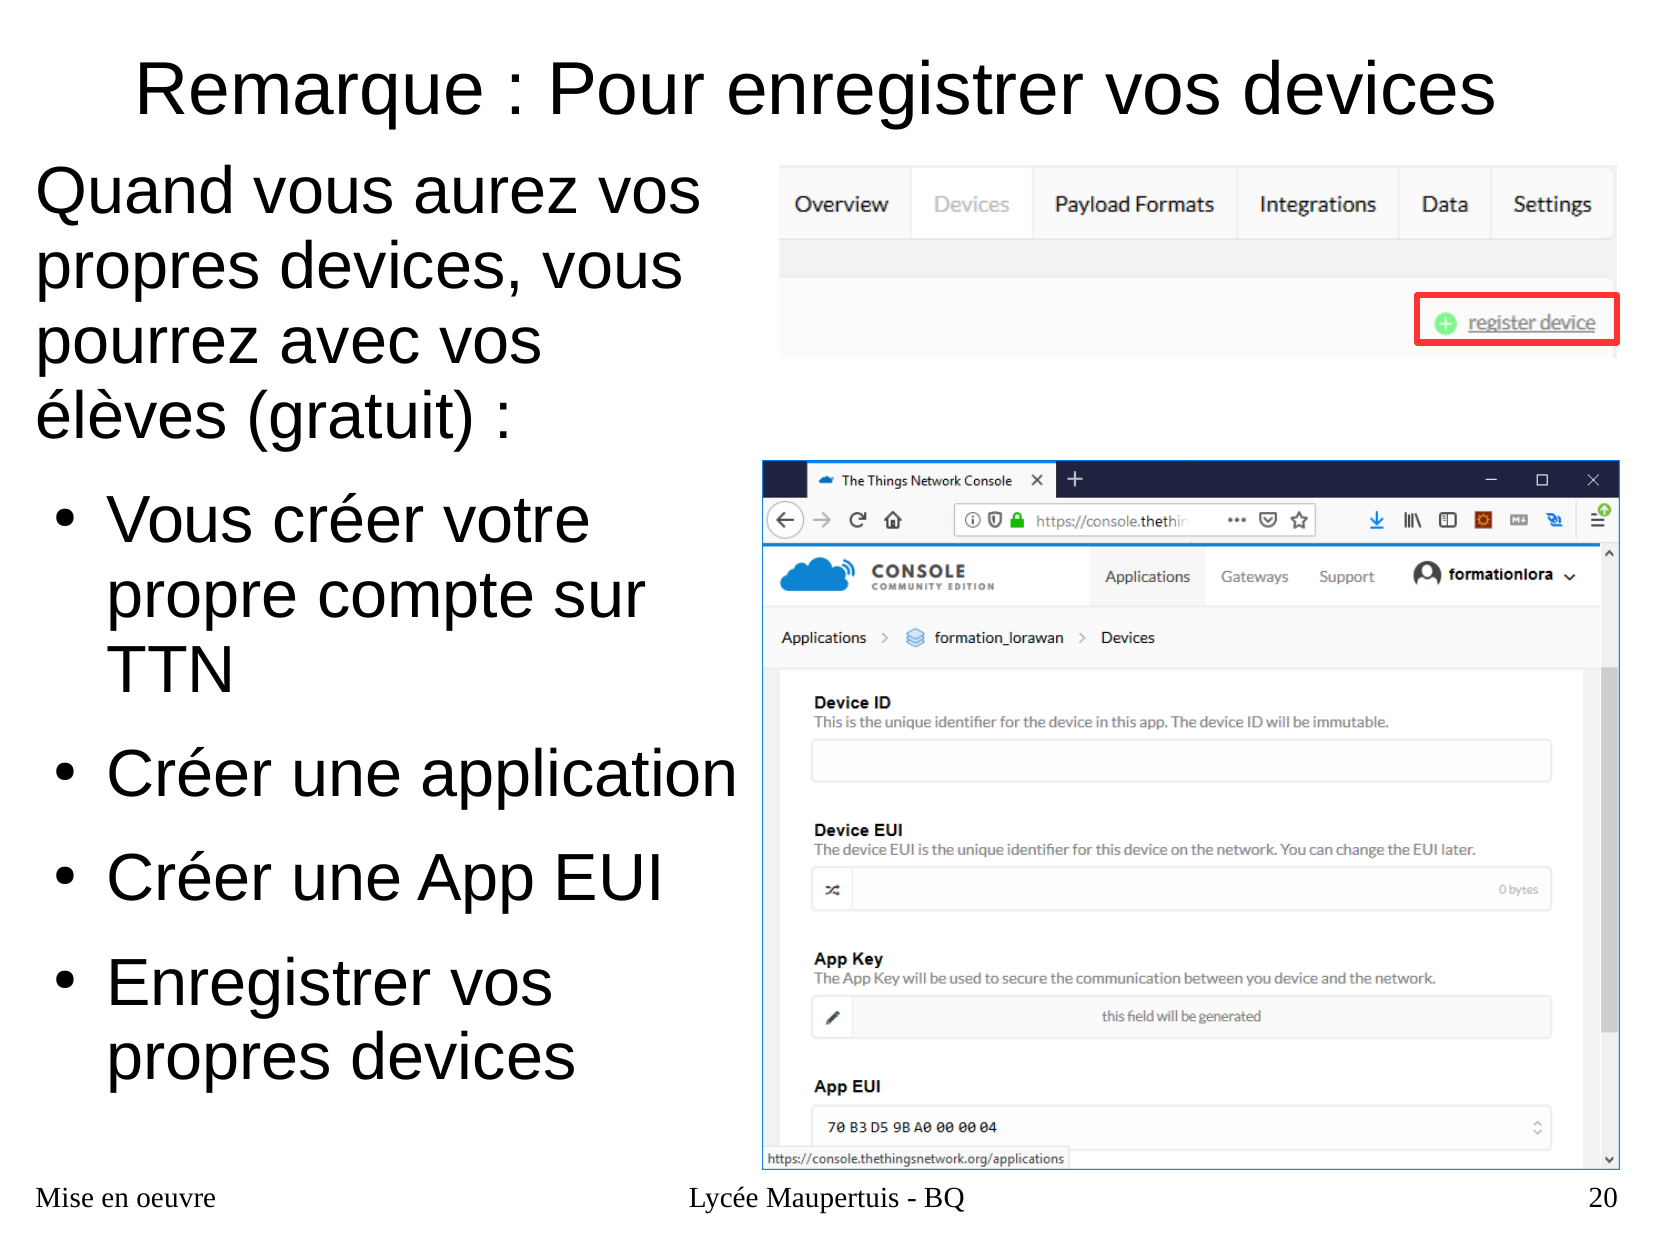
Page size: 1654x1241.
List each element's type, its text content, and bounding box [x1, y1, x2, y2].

picture [779, 165, 1617, 358]
picture [1420, 298, 1614, 339]
picture [762, 460, 1620, 1170]
list Quand vous aurez vos propres devices, vous pourrez avec vos élèves (gratuit) : Vous créer votre propre compte sur TTN Créer une application Créer une App EUI Enregistrer vos propres devices [35, 153, 756, 1170]
title Remarque : Pour enregistrer vos devices [35, 35, 1619, 142]
